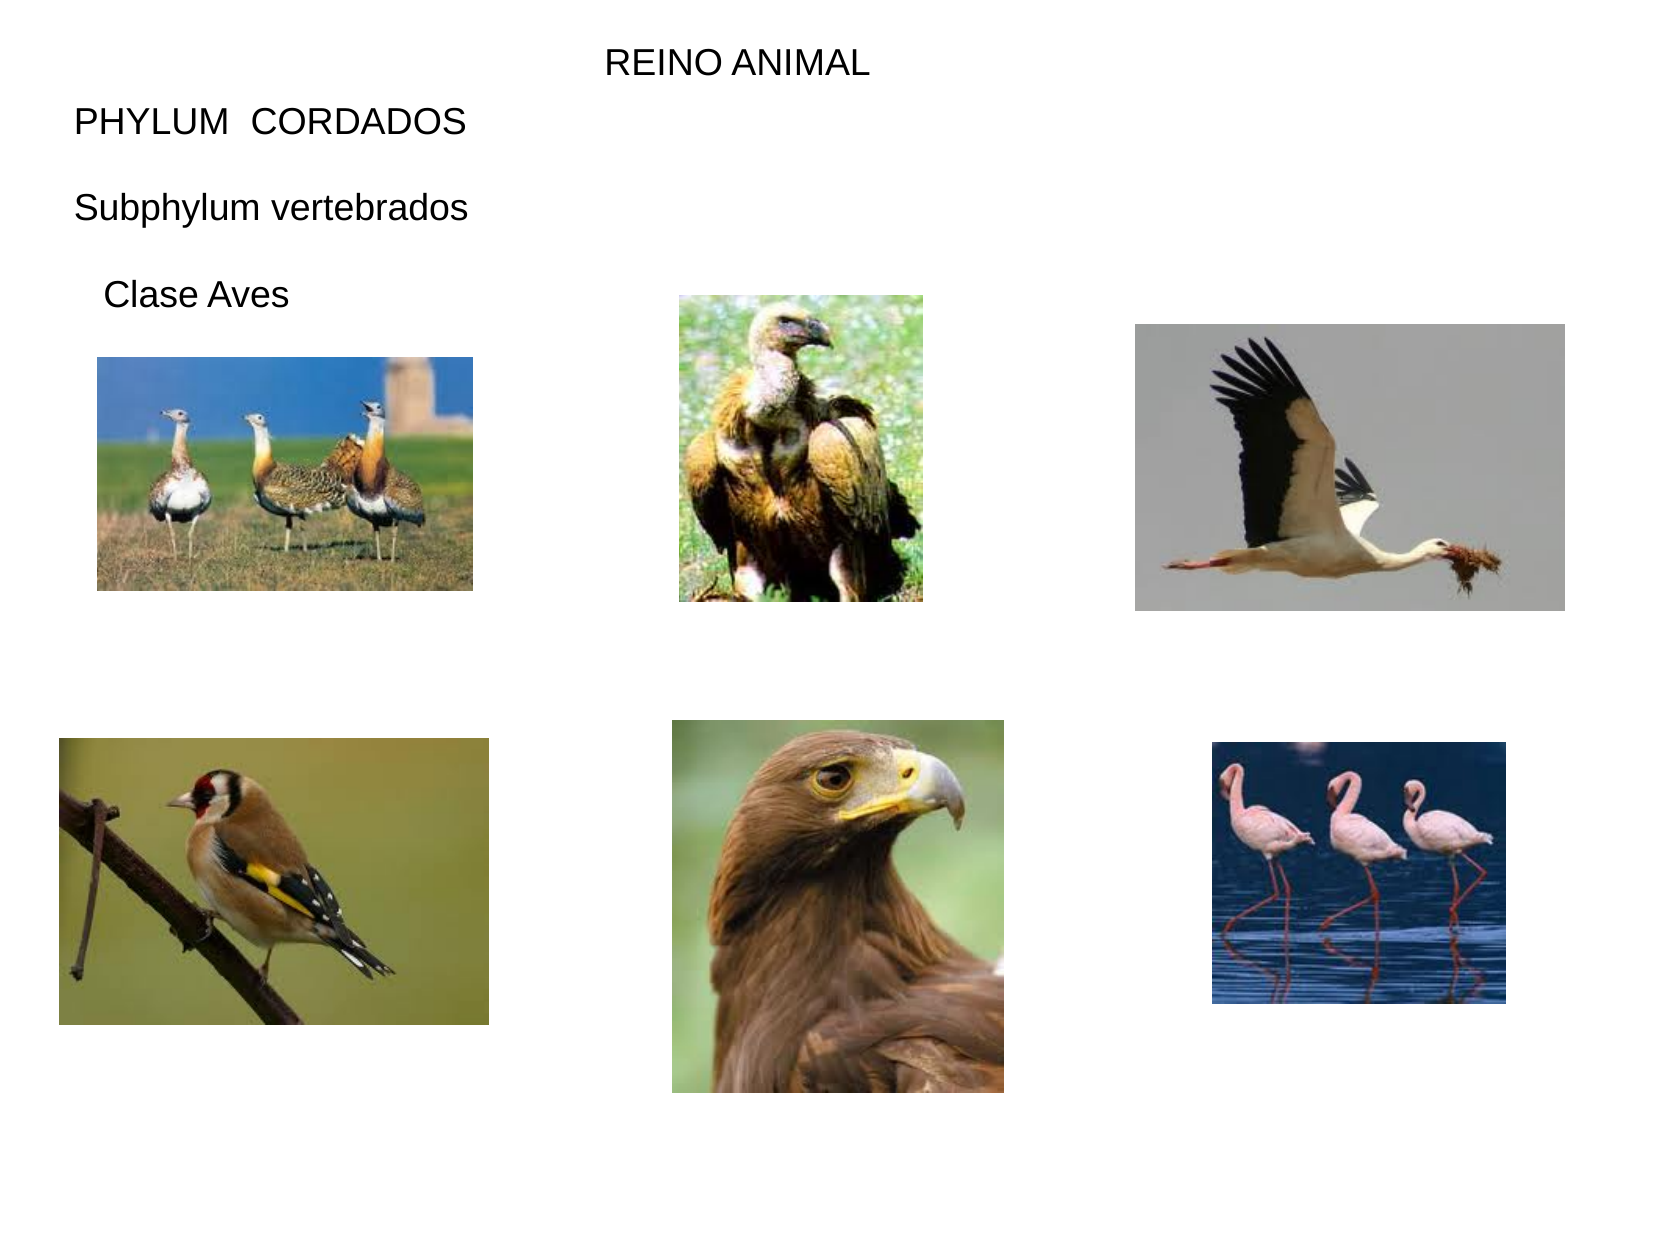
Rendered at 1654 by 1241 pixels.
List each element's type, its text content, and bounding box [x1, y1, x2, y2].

text_box Subphylum vertebrados [59, 179, 484, 237]
picture [1135, 324, 1565, 611]
picture [679, 295, 923, 602]
picture [97, 357, 473, 591]
text_box PHYLUM CORDADOS [59, 93, 483, 150]
text_box Clase Aves [88, 265, 414, 323]
picture [672, 720, 1004, 1093]
picture [59, 738, 489, 1025]
picture [1212, 742, 1506, 1004]
text_box REINO ANIMAL [589, 34, 886, 91]
